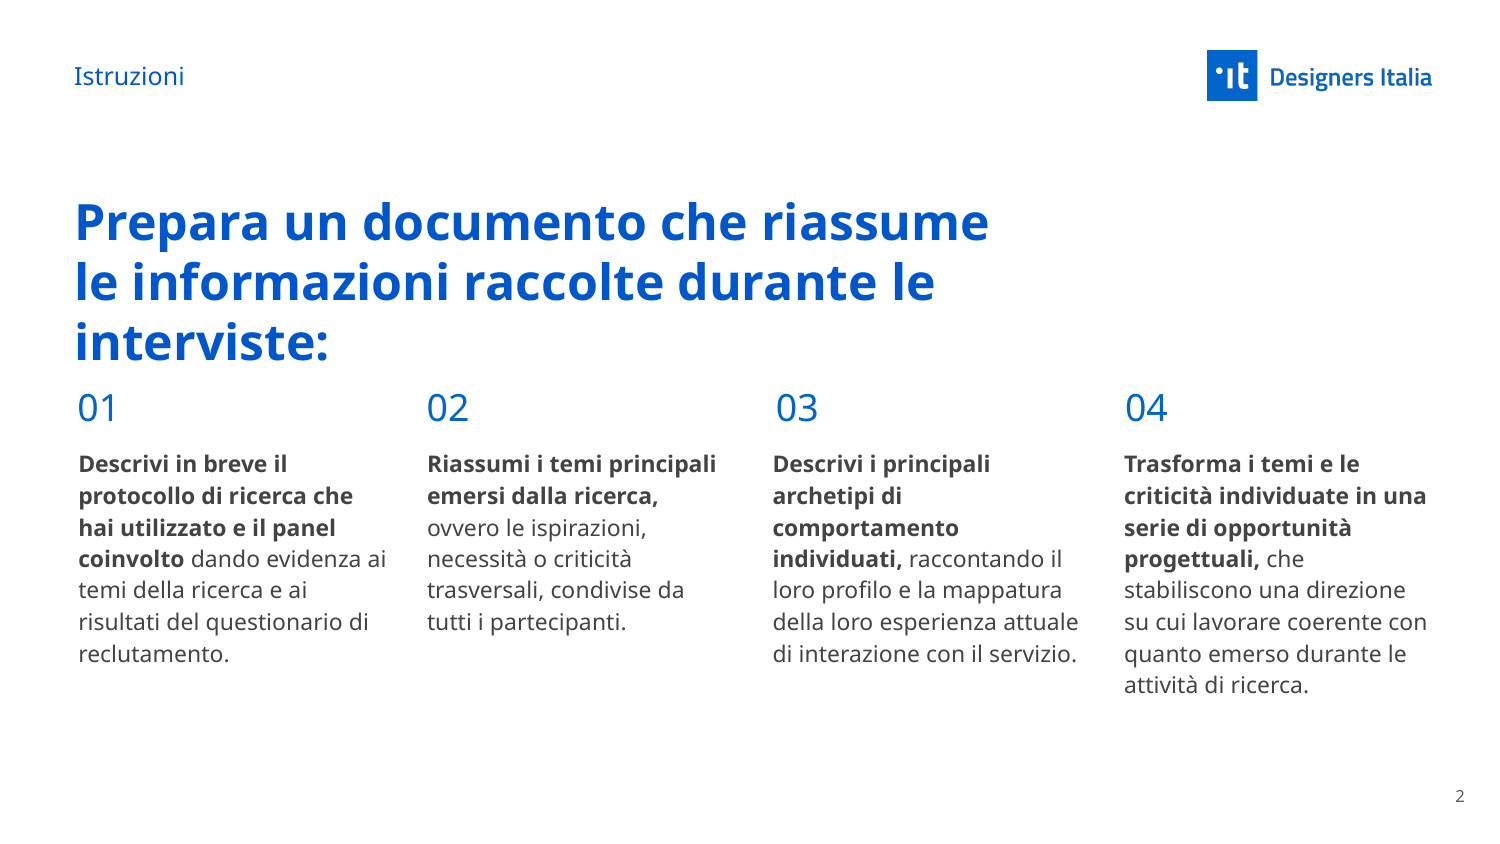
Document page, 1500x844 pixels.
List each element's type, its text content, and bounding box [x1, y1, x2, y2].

text_box Prepara un documento che riassume le informazioni raccolte durante le interviste: [59, 175, 1186, 276]
text_box Riassumi i temi principali emersi dalla ricerca, ovvero le ispirazioni, necessità o criticità trasversali, condivise da tutti i partecipanti. [412, 430, 735, 617]
picture [1207, 50, 1445, 101]
text_box 03 [760, 383, 845, 430]
text_box Descrivi i principali archetipi di comportamento individuati, raccontando il loro profilo e la mappatura della loro esperienza attuale di interazione con il servizio. [757, 430, 1103, 617]
text_box Istruzioni [59, 52, 696, 99]
slide_number <number> [1389, 764, 1480, 830]
text_box 01 [62, 383, 146, 430]
text_box Descrivi in breve il protocollo di ricerca che hai utilizzato e il panel coinvolto dando evidenza ai temi della ricerca e ai risultati del questionario di reclutamento. [63, 430, 409, 617]
text_box Trasforma i temi e le criticità individuate in una serie di opportunità progettuali, che stabiliscono una direzione su cui lavorare coerente con quanto emerso durante le attività di ricerca. [1109, 430, 1445, 617]
text_box 04 [1110, 383, 1194, 430]
text_box 02 [411, 383, 496, 430]
